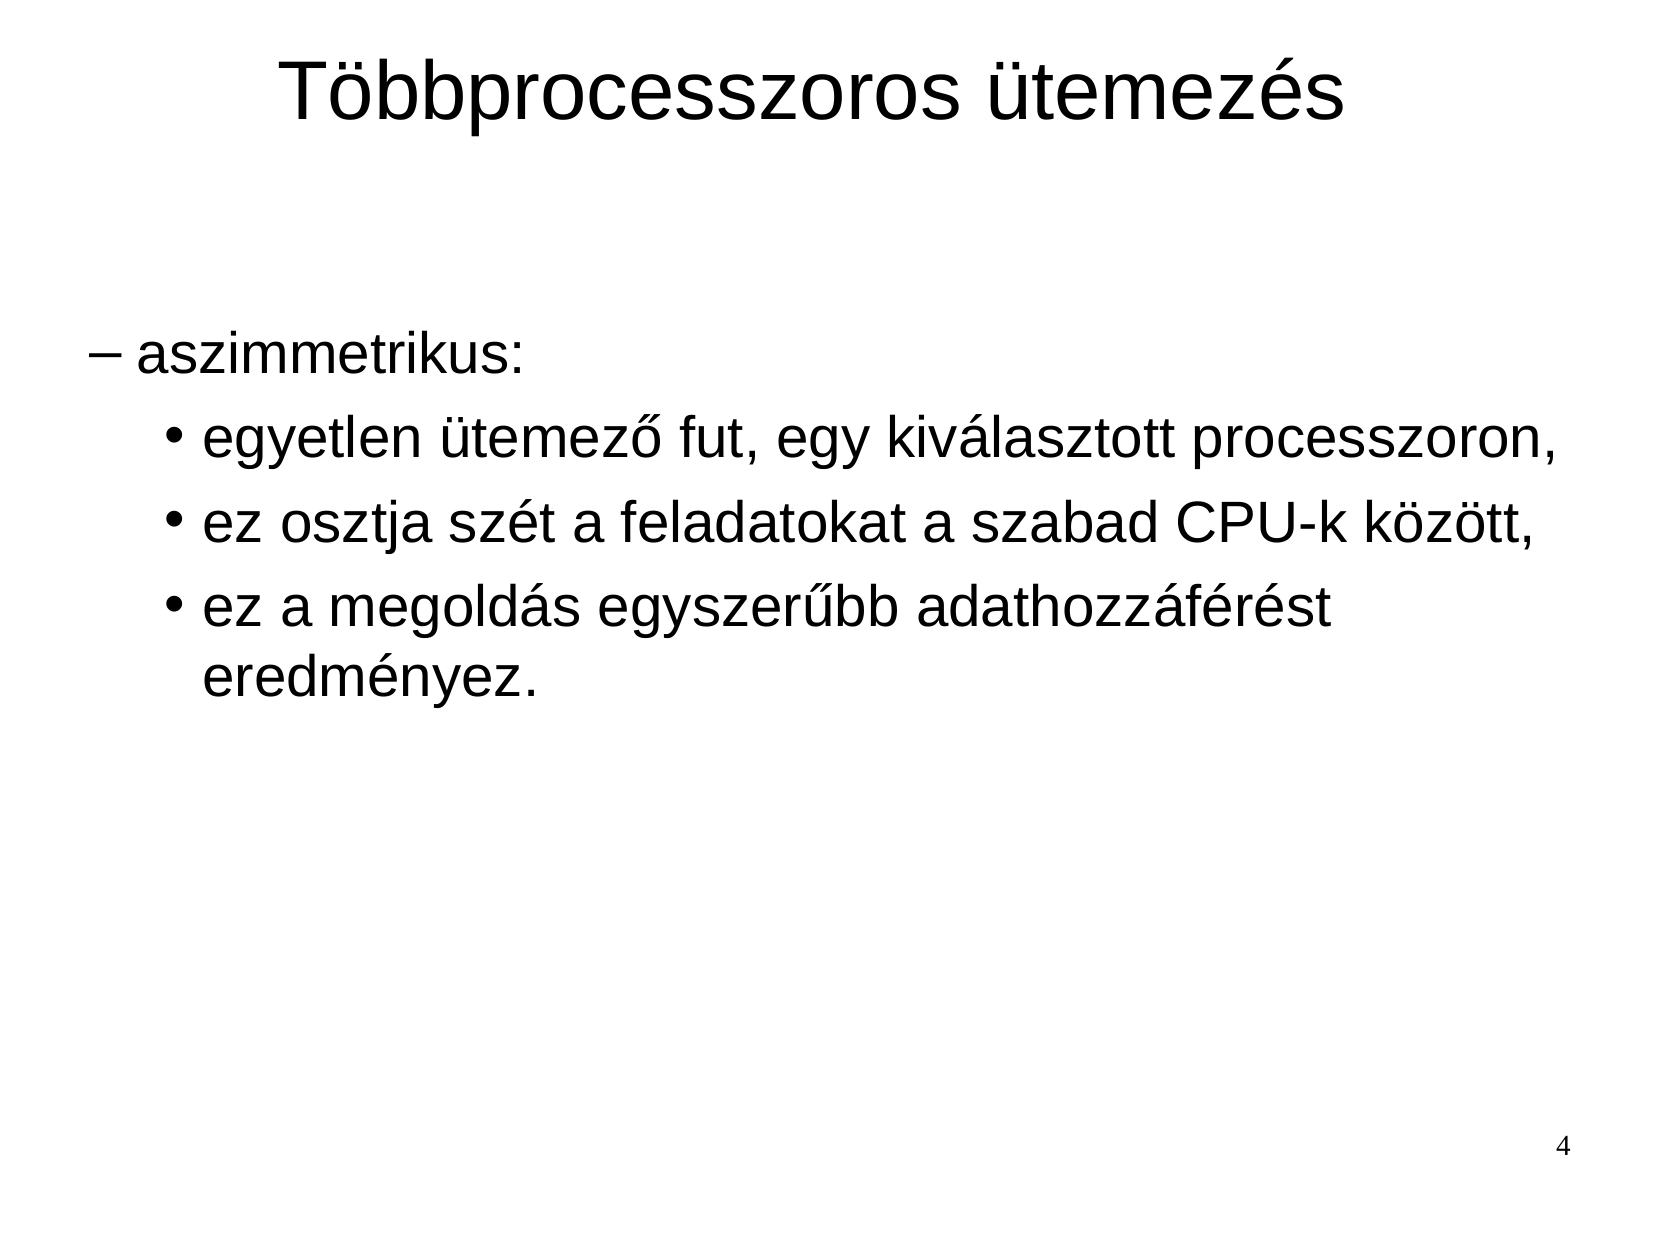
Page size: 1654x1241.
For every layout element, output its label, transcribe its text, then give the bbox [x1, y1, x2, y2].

list aszimmetrikus: egyetlen ütemező fut, egy kiválasztott processzoron, ez osztja szét a feladatokat a szabad CPU-k között, ez a megoldás egyszerűbb adathozzáférést eredményez. [0, 307, 1654, 972]
title Többprocesszoros ütemezés [38, 20, 1609, 152]
